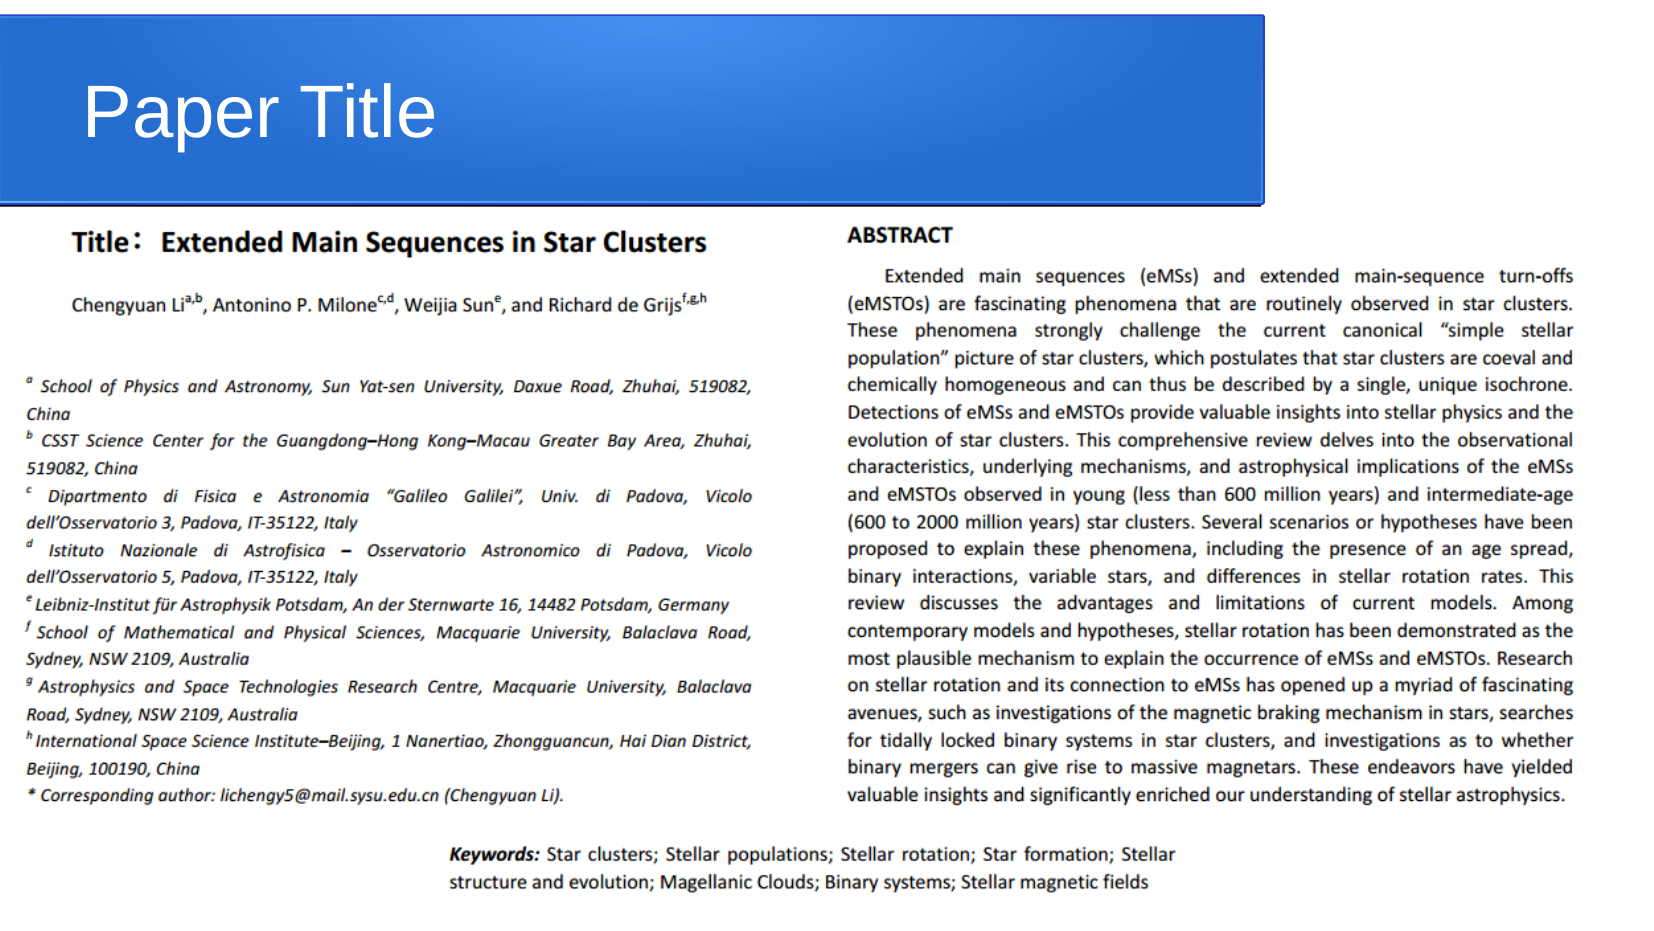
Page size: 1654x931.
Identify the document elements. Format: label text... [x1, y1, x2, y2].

title Paper Title [82, 35, 1235, 189]
picture [0, 219, 1654, 931]
